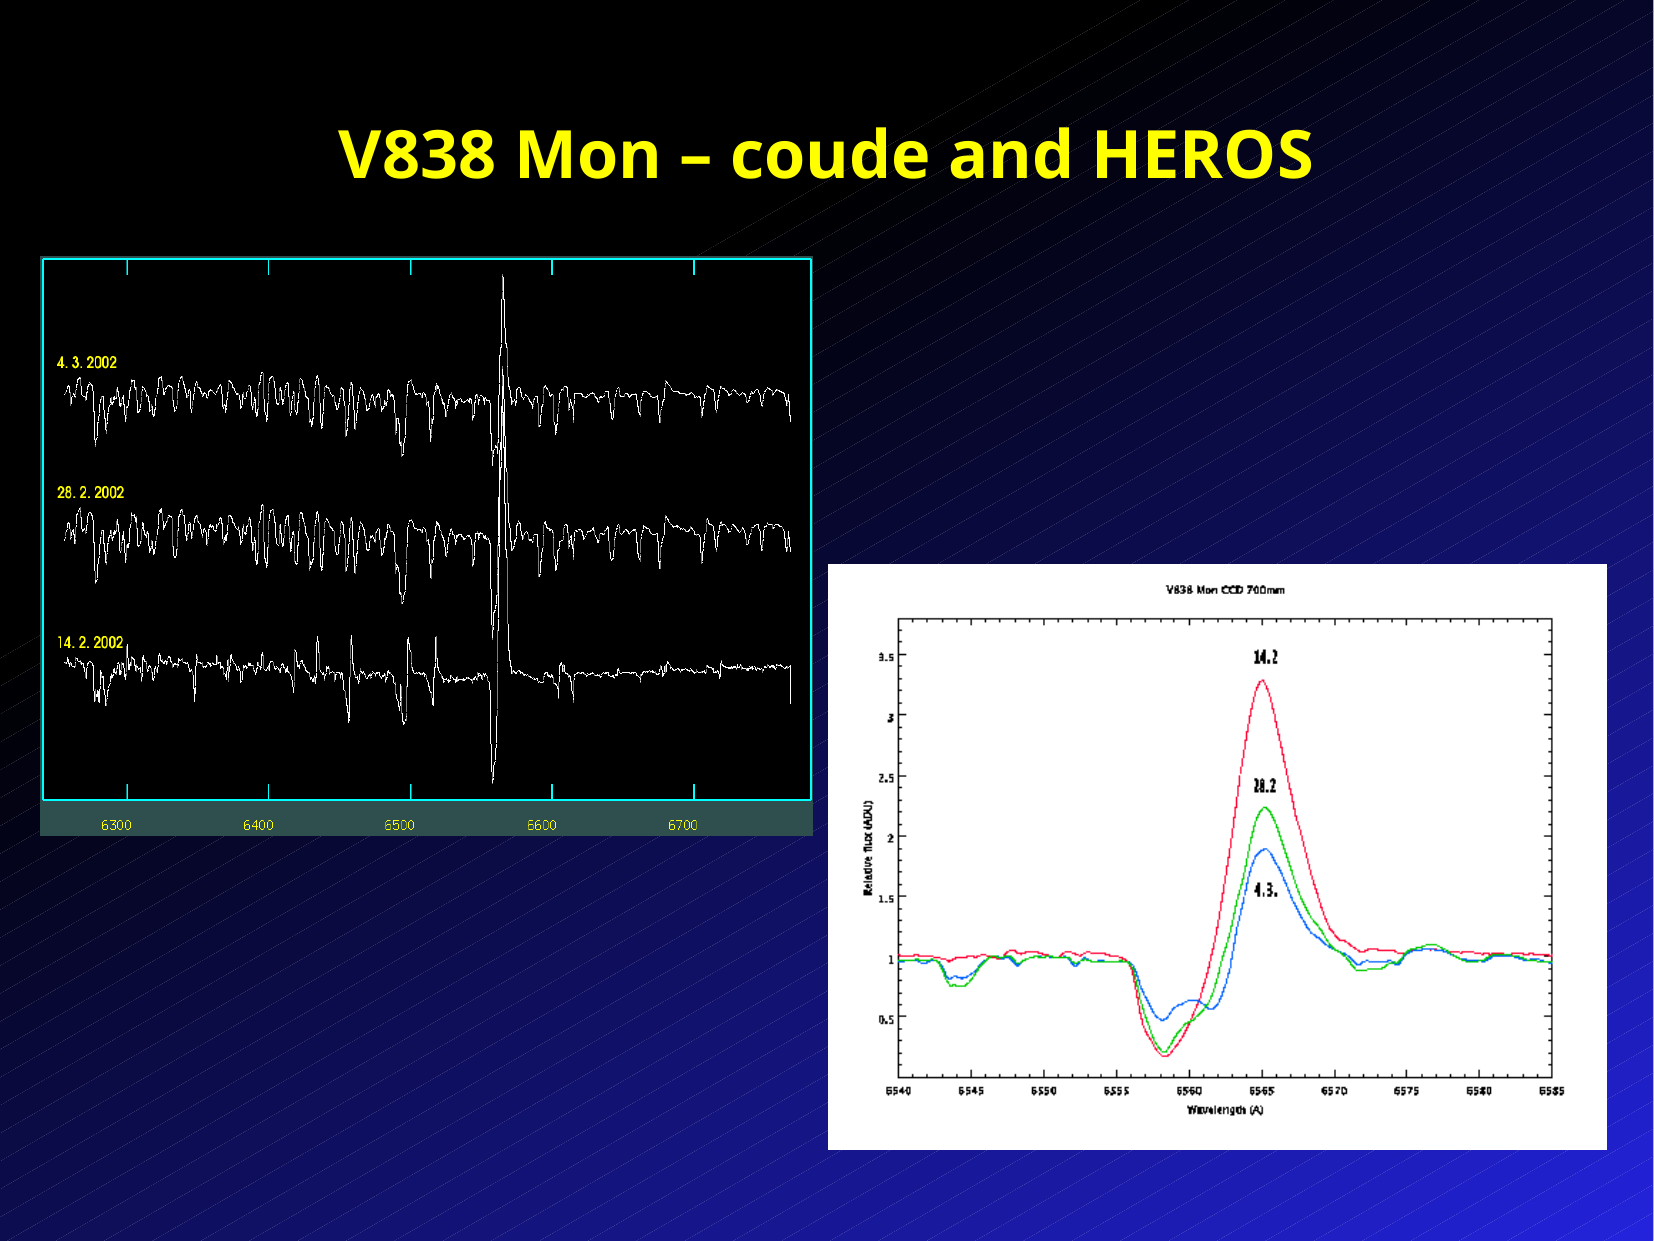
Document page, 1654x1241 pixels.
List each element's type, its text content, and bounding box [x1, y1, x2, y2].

picture [828, 564, 1607, 1150]
title V838 Mon – coude and HEROS [82, 49, 1571, 257]
picture [40, 256, 813, 836]
